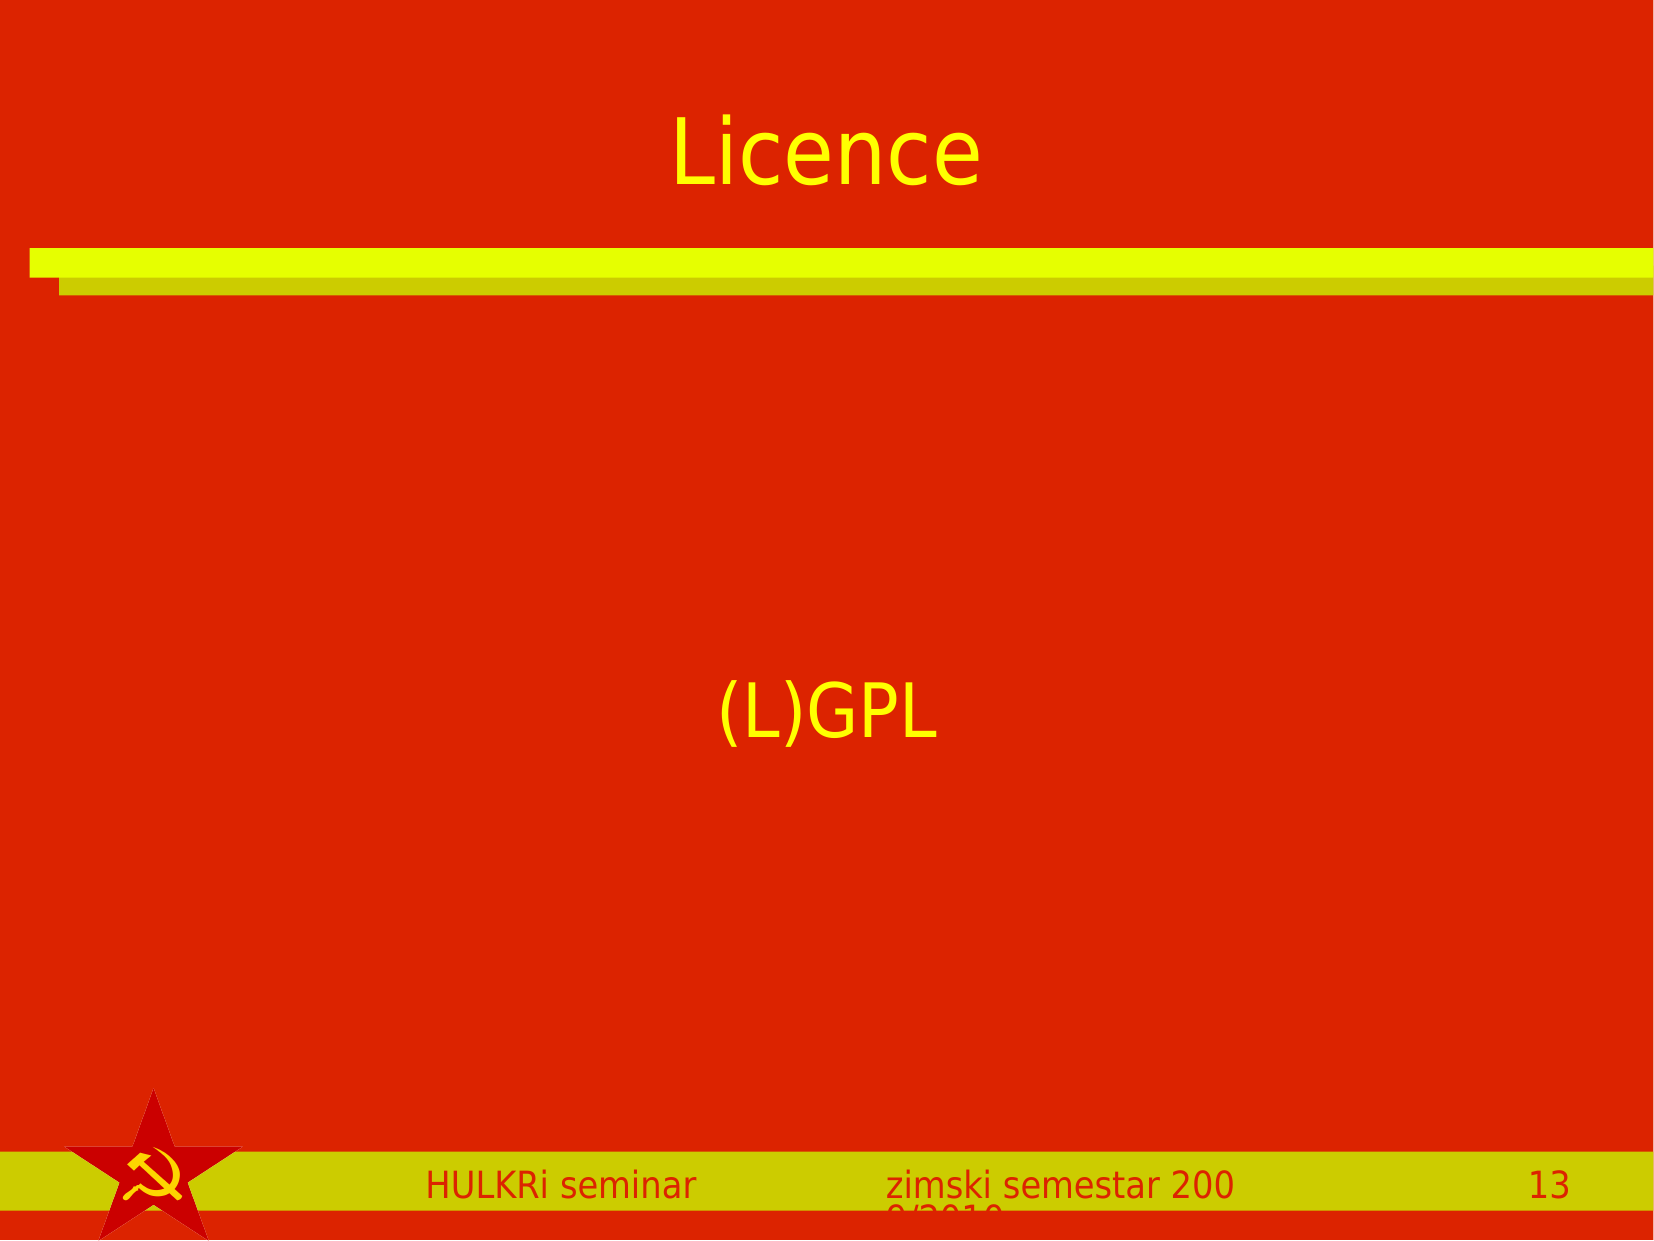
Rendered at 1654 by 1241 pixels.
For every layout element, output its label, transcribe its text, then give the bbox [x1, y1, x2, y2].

subtitle (L)GPL [82, 309, 1571, 1114]
picture [64, 1088, 243, 1241]
title Licence [82, 56, 1571, 250]
